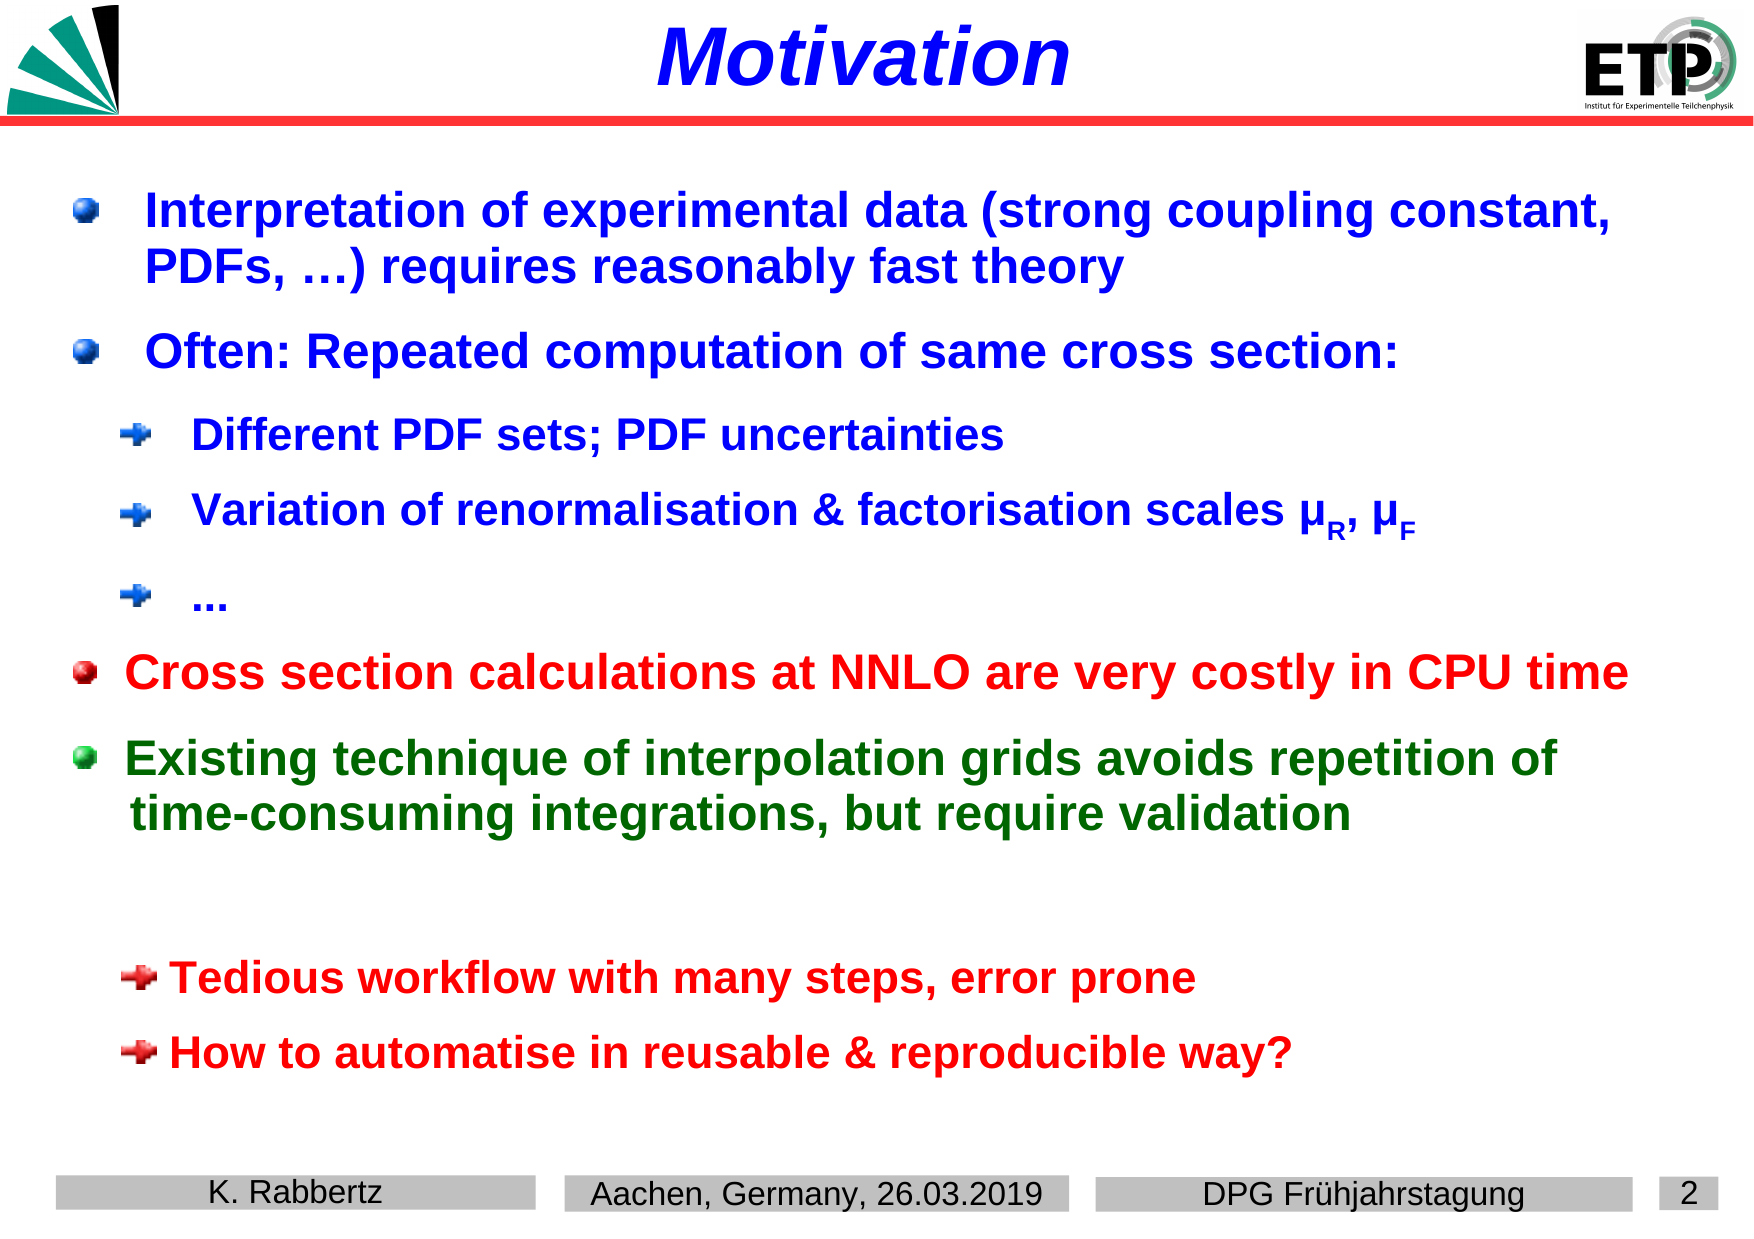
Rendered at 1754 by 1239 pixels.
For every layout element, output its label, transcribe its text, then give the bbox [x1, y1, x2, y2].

picture [7, 5, 119, 116]
title Motivation [123, 0, 1606, 114]
list Interpretation of experimental data (strong coupling constant, PDFs, …) requires reasonably fast theory Often: Repeated computation of same cross section: Different PDF sets; PDF uncertainties Variation of renormalisation & factorisation scales μR, μF ... Cross section calculations at NNLO are very costly in CPU time Existing technique of interpolation grids avoids repetition of time-consuming integrations, but require validation Tedious workflow with many steps, error prone How to automatise in reusable & reproducible way? [62, 182, 1688, 1131]
picture [1606, 9, 1744, 113]
